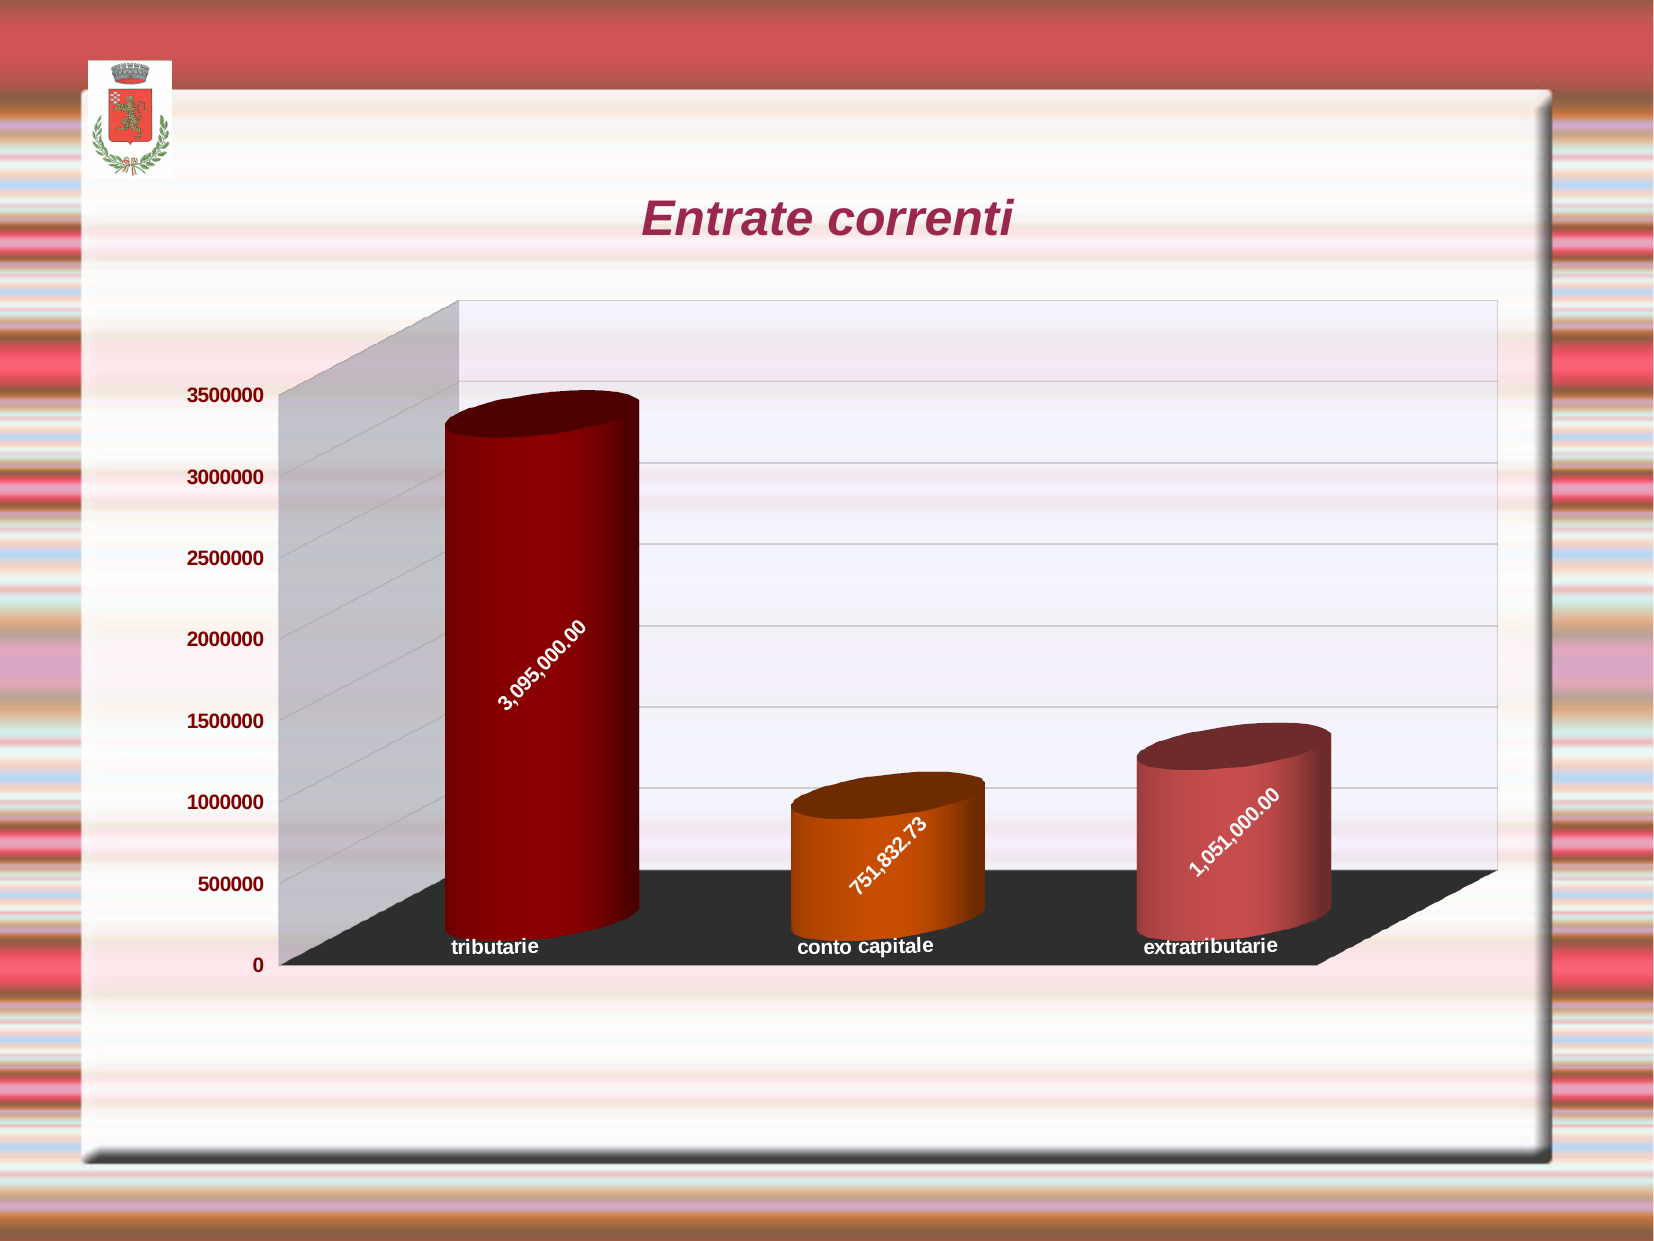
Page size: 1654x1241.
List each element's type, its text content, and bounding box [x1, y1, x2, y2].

title Entrate correnti [121, 114, 1534, 322]
picture [0, 0, 1654, 1241]
chart [118, 236, 1536, 1055]
